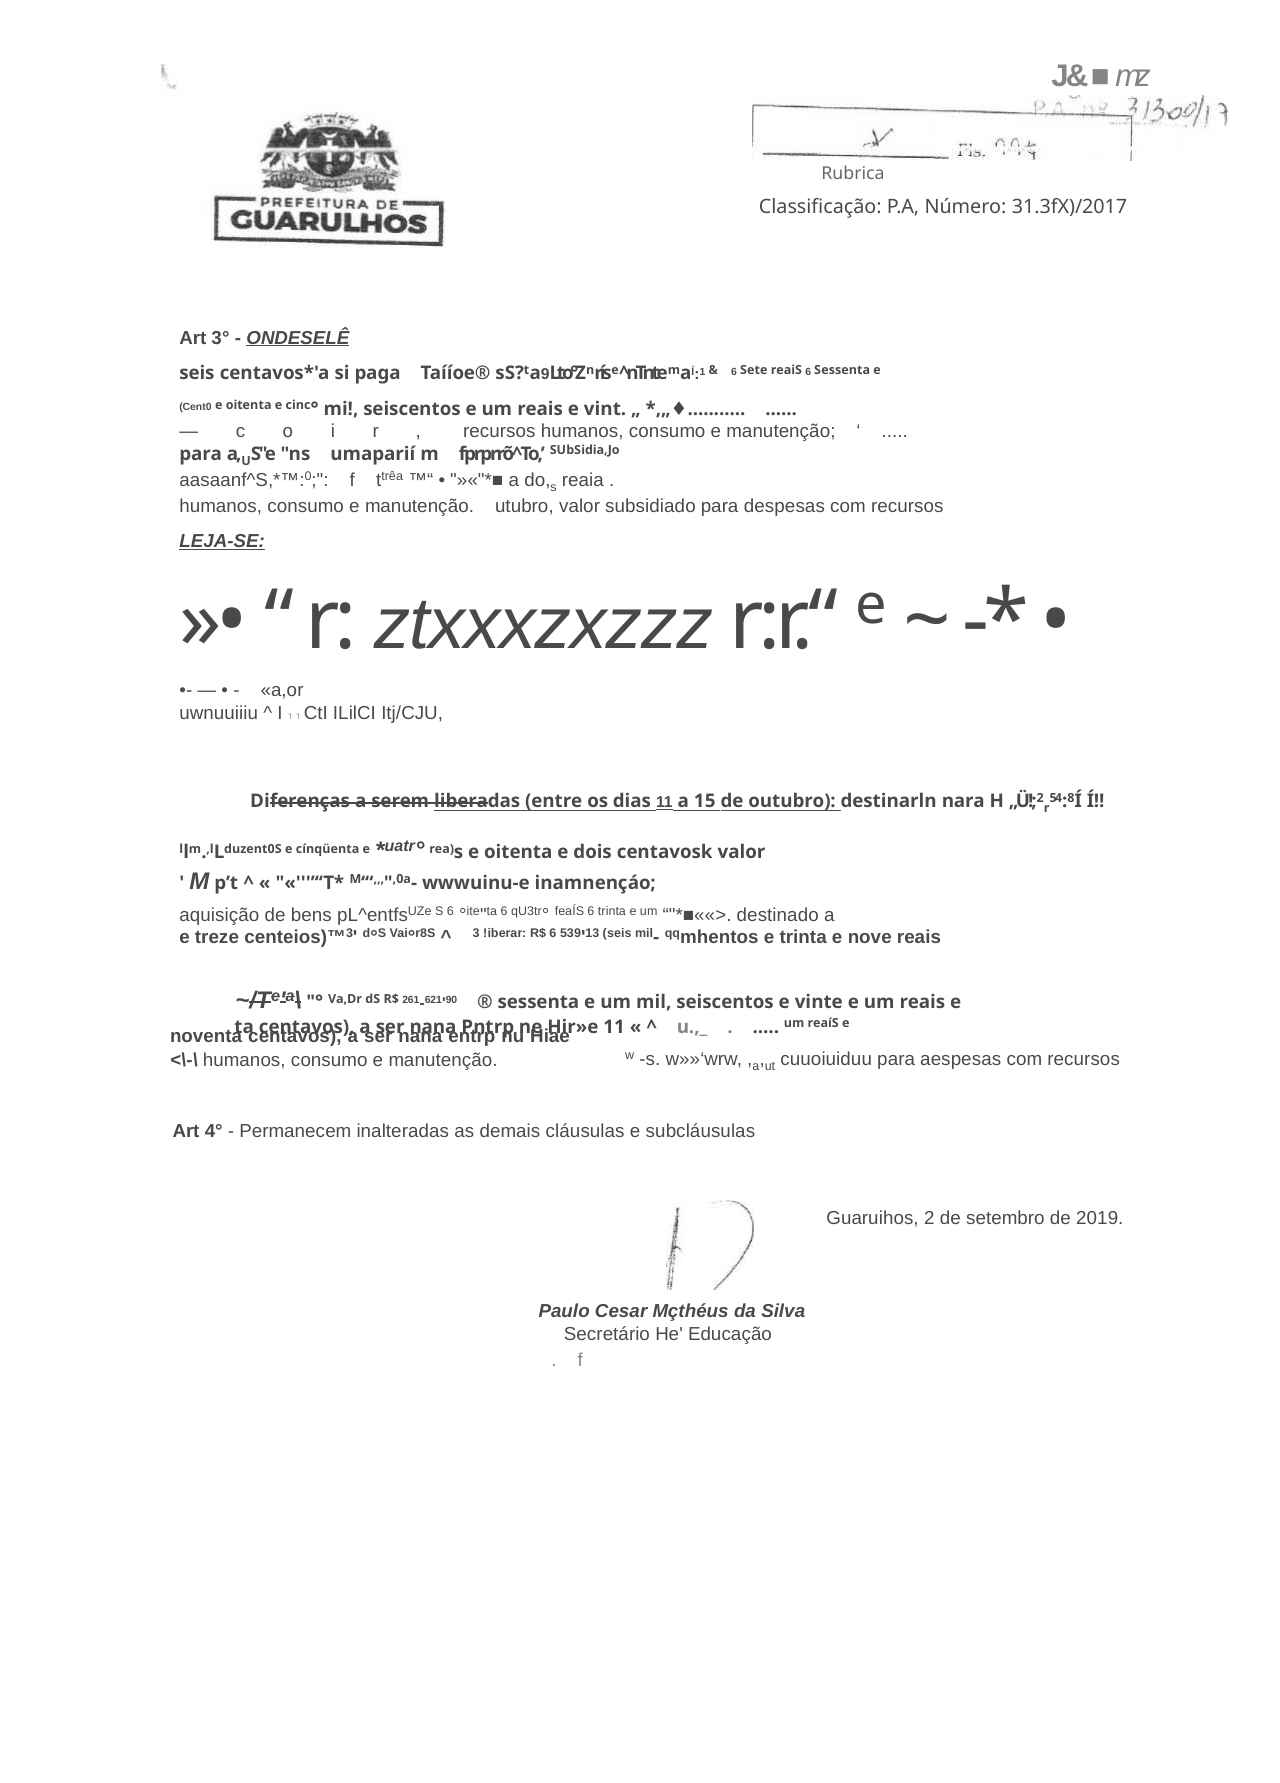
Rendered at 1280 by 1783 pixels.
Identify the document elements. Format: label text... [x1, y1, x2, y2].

picture [752, 95, 1228, 161]
text_box ~/Te'a\ "° Va,Dr dS R$ 261-621'90 ® sessenta e um mil, seiscentos e vinte e um reais e [235, 1003, 1123, 1027]
text_box Art 4° - Permanecem inalteradas as demais cláusulas e subcláusulas [173, 1118, 747, 1152]
text_box Rubrica [821, 162, 889, 182]
text_box . f [551, 1346, 669, 1362]
text_box Guaruihos, 2 de setembro de 2019. [826, 1205, 1121, 1232]
text_box Classificação: P.A, Número: 31.3fX)/2017 [759, 193, 1110, 225]
text_box Paulo Cesar Mçthéus da Silva [538, 1297, 799, 1320]
text_box J& ■ mz [1051, 56, 1212, 99]
text_box Secretário He' Educação [570, 1320, 766, 1342]
text_box Art 3° - ONDESELÊ seis centavos*'a si paga Taííoe® sS?ta9Lto°Znríse^nTntemaÍ:1 & 6 Sete reaiS 6 Sessenta e (Cent0 e oitenta e cinc° mi!, seiscentos e um reais e vint. „ *,„♦........... ...... —coir, recursos humanos, consumo e manutenção; ‘ ..... para a,US"e "ns umaparií m fprprrõ^To,’ SUbSidia,Jo aasaanf^S,*™:0;": f ttrêa ™“ • "»«"*■ a do,s reaia . humanos, consumo e manutenção. utubro, valor subsidiado para despesas com recursos LEJA-SE: »• “ r: ztxxxzxzzz r:r.“ e ~ -* • •- — • - «a,or uwnuuiiiu ^ I 11CtI ILilCI Itj/CJU, Diferenças a serem liberadas (entre os dias 11 a 15 de outubro): destinarln nara H „Ü!;2r54:8Í Í!!llm.,lLduzent0S e cínqüenta e *uatr° rea)s e oitenta e dois centavosk valor ' M p’t ^ « "«'''’‘‘T* M‘“,,,",0a- wwwuinu-e inamnençáo; aquisição de bens pL^entfsUZe S 6 °ite"ta 6 qU3tr° feaÍS 6 trinta e um “"*■««>. destinado a e treze centeios)™3' d°S Vai°r8S ^ 3 !iberar: R$ 6 539'13 (seis mil- qqmhentos e trinta e nove reais [179, 325, 1137, 989]
text_box ta centavos), a ser nana Pntrp ne Hir»e 11 « ^ u.,_ . ..... um reaíS e [585, 1027, 1123, 1044]
picture [161, 64, 446, 248]
text_box w -s. w»»‘wrw, ,a,ut cuuoiuiduu para aespesas com recursos [622, 1047, 1123, 1062]
picture [666, 1200, 754, 1291]
text_box noventa centavos), a ser nana entrp nu hiae <\-\ humanos, consumo e manutenção. [170, 1022, 585, 1076]
